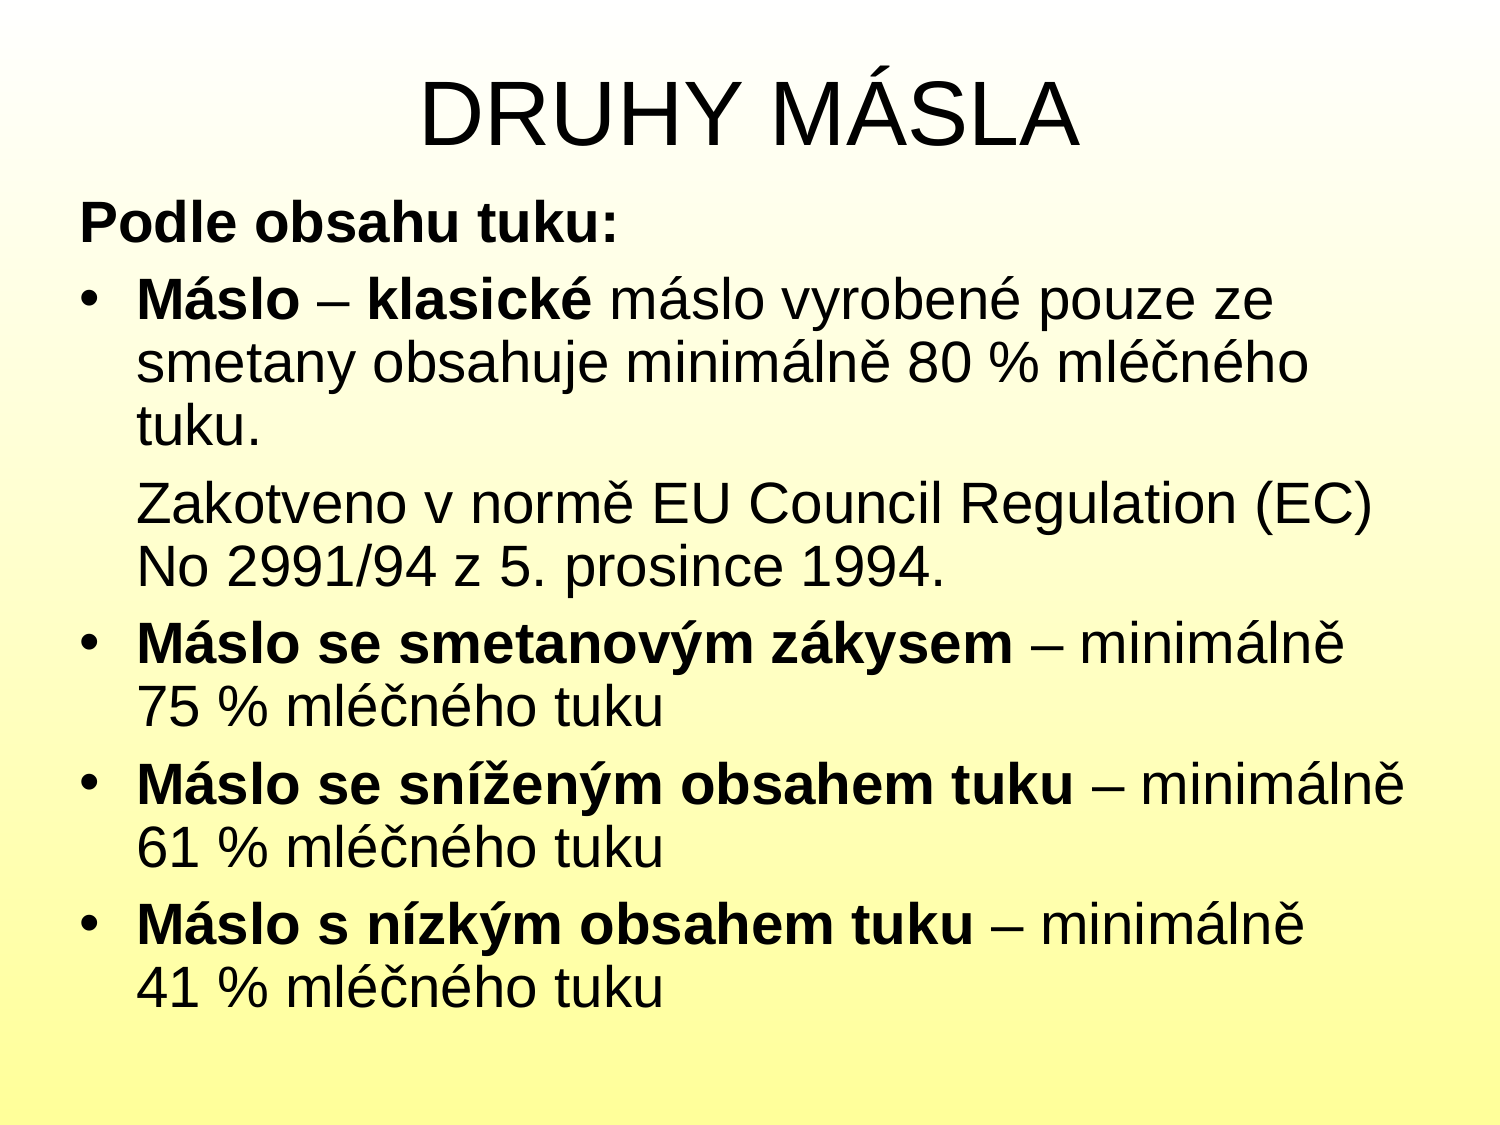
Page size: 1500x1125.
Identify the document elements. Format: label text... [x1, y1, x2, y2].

title DRUHY MÁSLA [75, 45, 1426, 173]
list Podle obsahu tuku: Máslo – klasické máslo vyrobené pouze ze smetany obsahuje minimálně 80 % mléčného tuku. Zakotveno v normě EU Council Regulation (EC) No 2991/94 z 5. prosince 1994. Máslo se smetanovým zákysem – minimálně 75 % mléčného tuku Máslo se sníženým obsahem tuku – minimálně 61 % mléčného tuku Máslo s nízkým obsahem tuku – minimálně 41 % mléčného tuku [64, 184, 1459, 1102]
